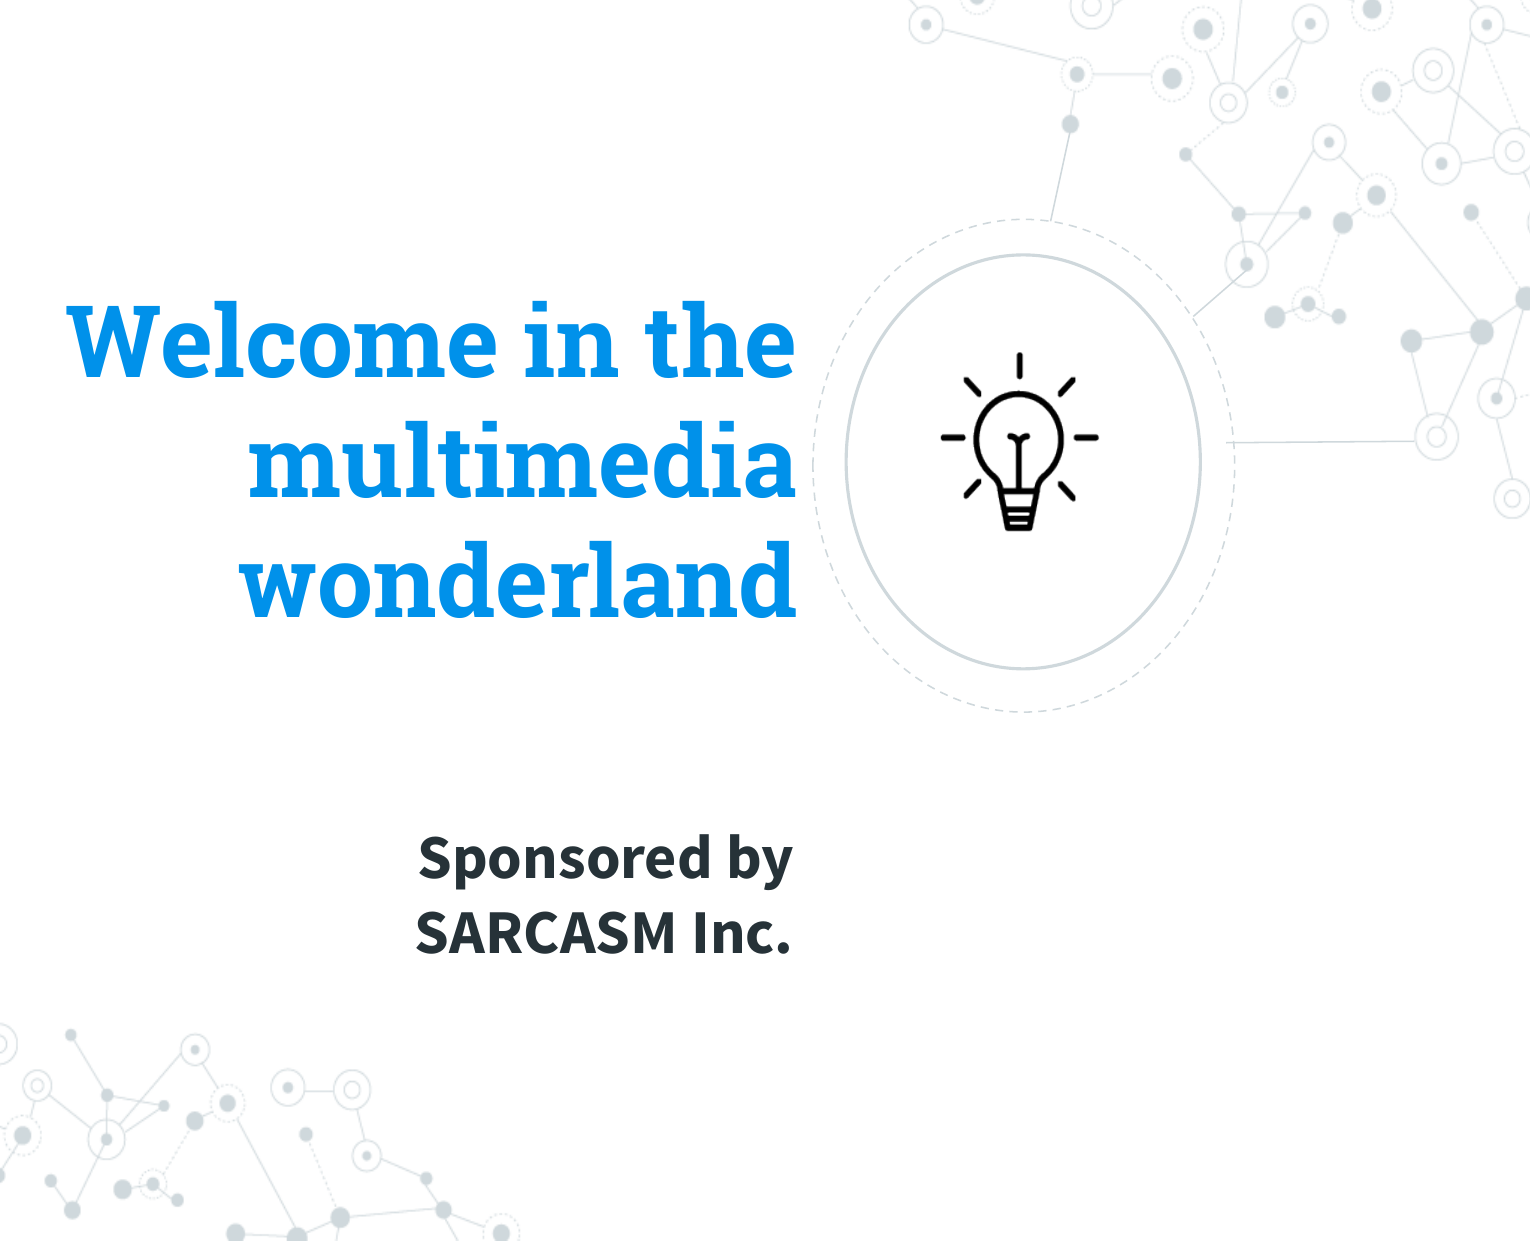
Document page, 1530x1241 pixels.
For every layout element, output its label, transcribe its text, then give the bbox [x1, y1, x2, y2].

title Welcome in the multimedia wonderland [15, 372, 814, 653]
picture [0, 0, 1530, 1241]
subtitle Sponsored by SARCASM Inc. [137, 726, 810, 916]
